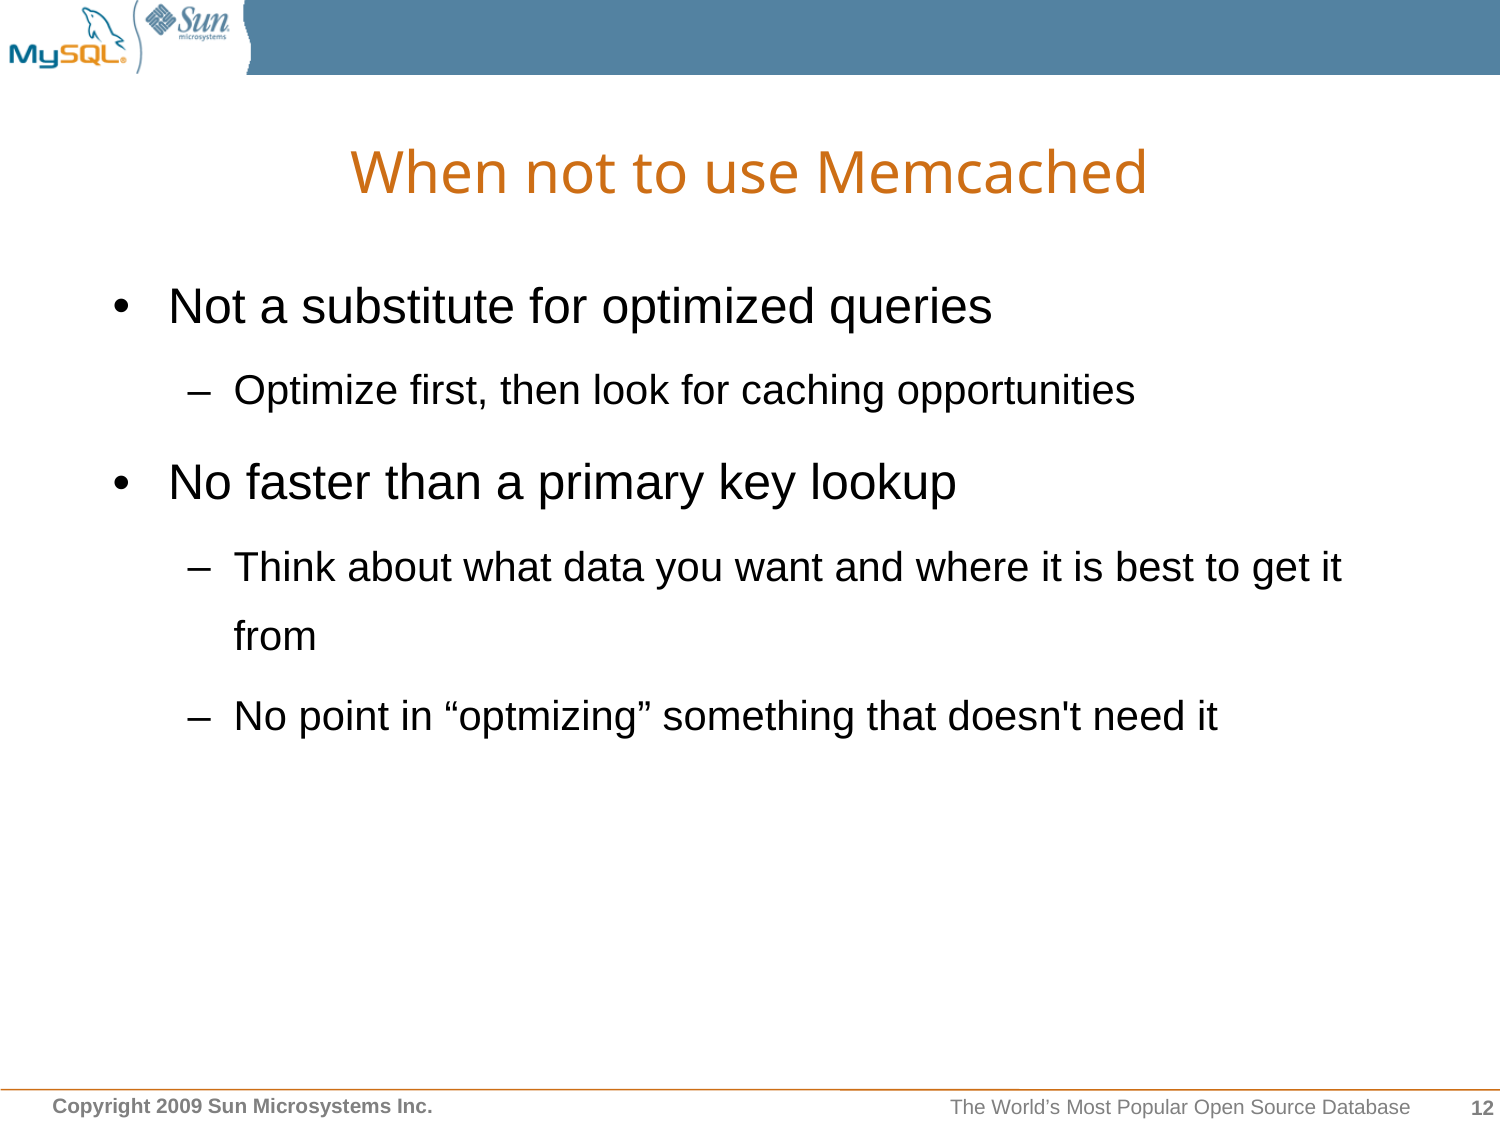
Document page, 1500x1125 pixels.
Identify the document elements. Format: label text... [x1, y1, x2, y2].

picture [0, 0, 1500, 75]
title When not to use Memcached [0, 87, 1500, 225]
list Not a substitute for optimized queries Optimize first, then look for caching opportunities No faster than a primary key lookup Think about what data you want and where it is best to get it from No point in “optmizing” something that doesn't need it [112, 249, 1387, 1113]
